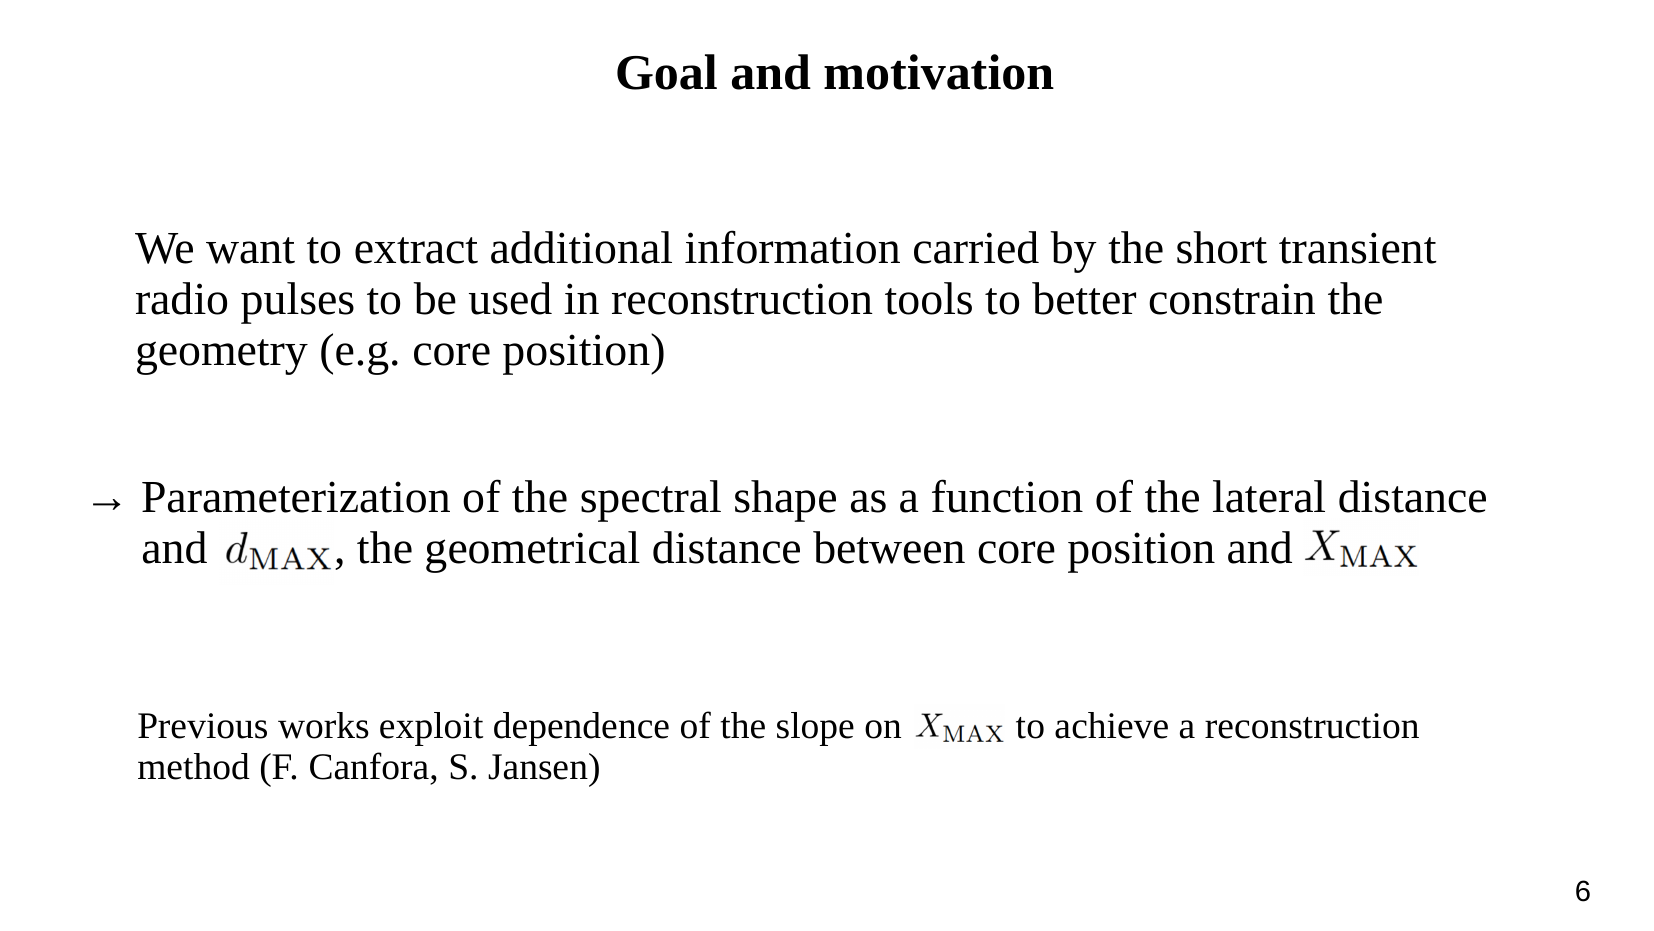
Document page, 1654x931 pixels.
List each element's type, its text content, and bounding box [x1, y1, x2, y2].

text_box → Parameterization of the spectral shape as a function of the lateral distance and , the geometrical distance between core position and [69, 464, 1575, 582]
picture [1303, 518, 1419, 576]
picture [914, 704, 1005, 749]
text_box Goal and motivation [615, 45, 1336, 156]
text_box <number> [1560, 867, 1654, 916]
text_box We want to extract additional information carried by the short transient radio pulses to be used in reconstruction tools to better constrain the geometry (e.g. core position) [135, 172, 1516, 376]
text_box Previous works exploit dependence of the slope on to achieve a reconstruction method (F. Canfora, S. Jansen) [122, 697, 1458, 837]
